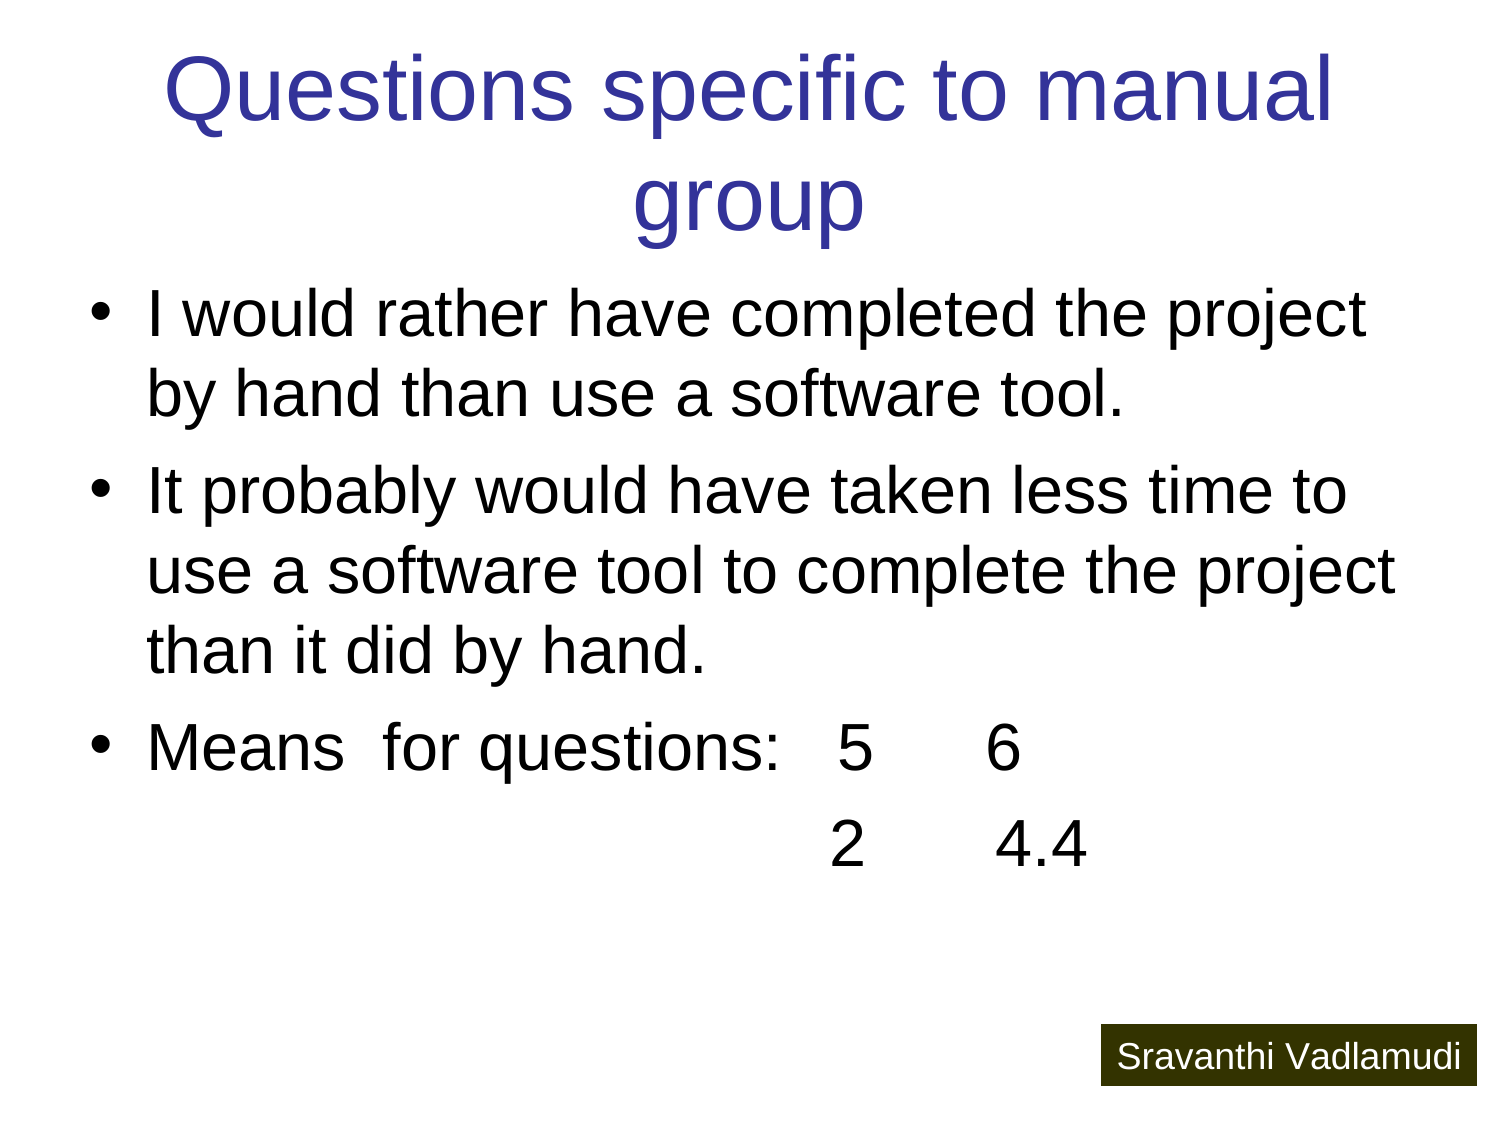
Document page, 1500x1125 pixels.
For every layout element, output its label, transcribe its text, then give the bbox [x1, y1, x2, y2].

list I would rather have completed the project by hand than use a software tool. It probably would have taken less time to use a software tool to complete the project than it did by hand. Means for questions: 5 6 2 4.4 [75, 262, 1426, 1006]
title Questions specific to manual group [75, 21, 1426, 257]
text_box Sravanthi Vadlamudi [1101, 1024, 1477, 1086]
